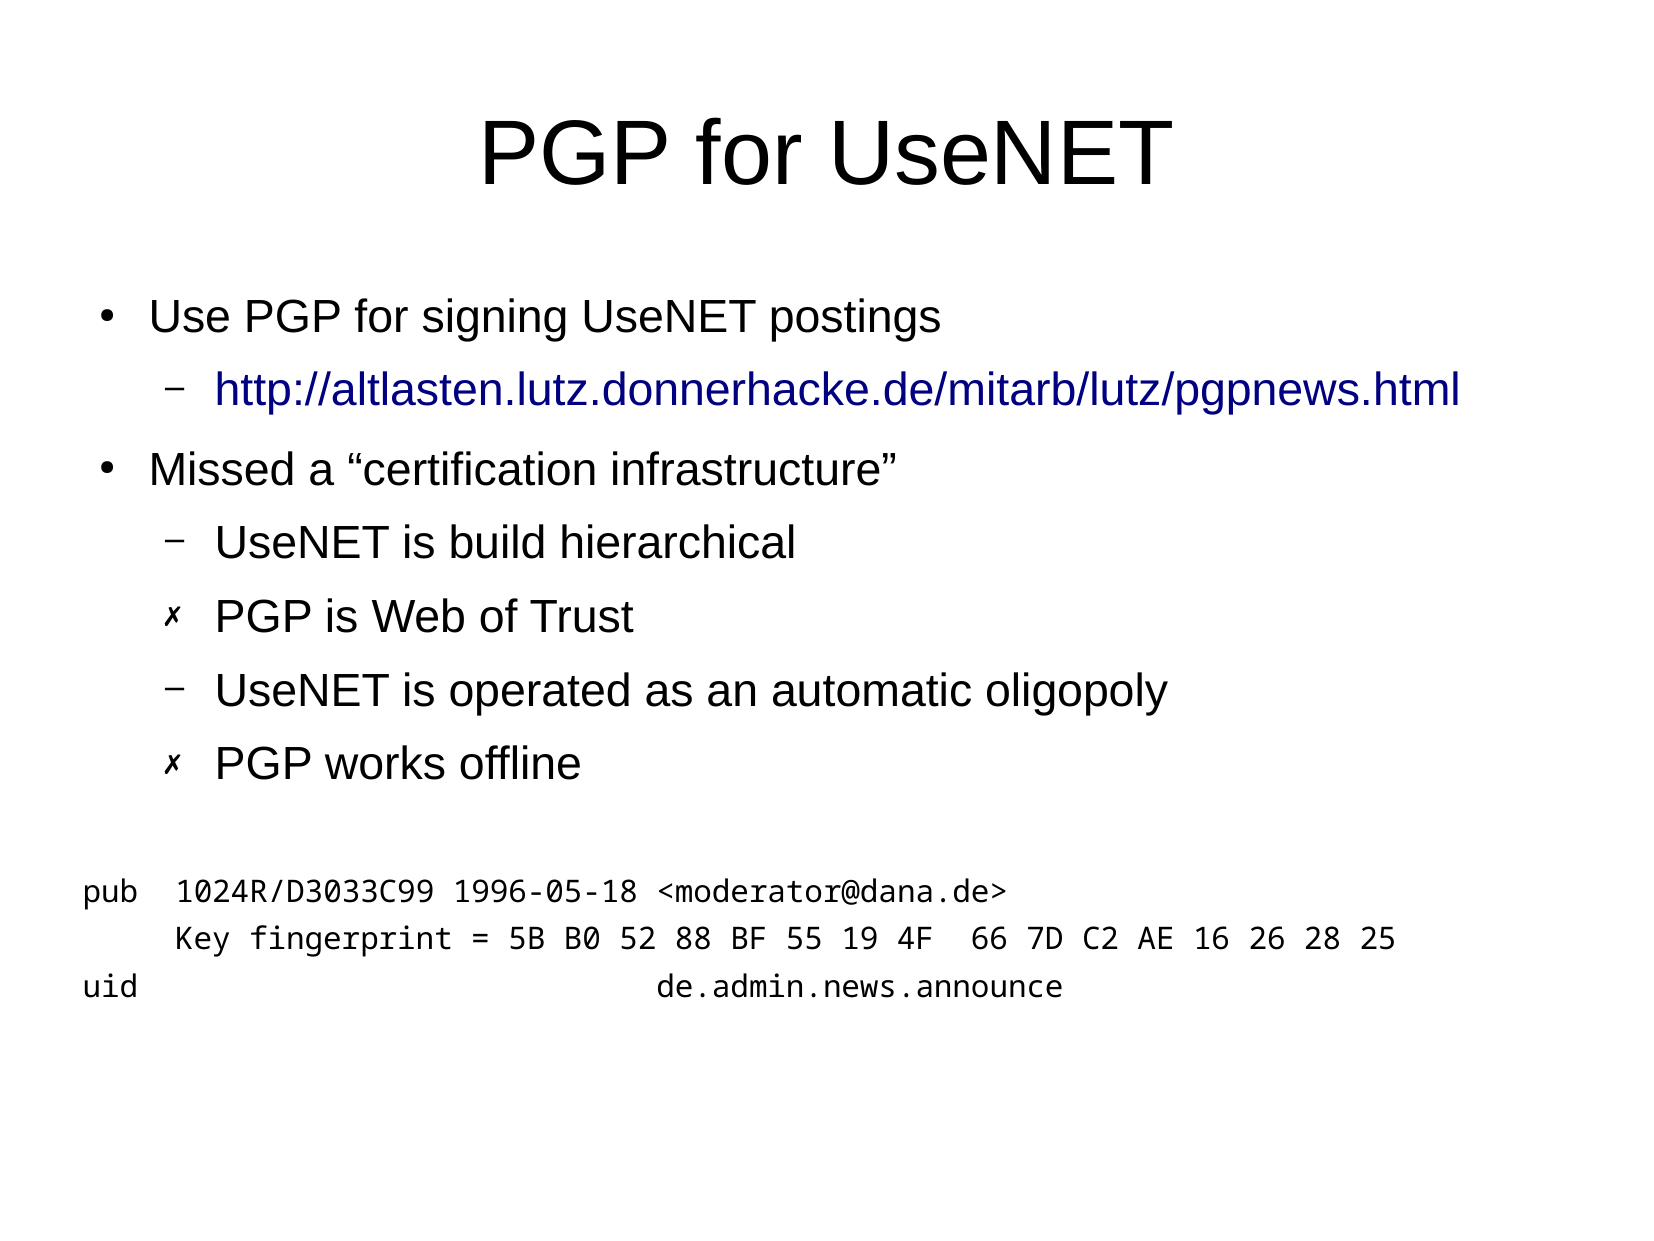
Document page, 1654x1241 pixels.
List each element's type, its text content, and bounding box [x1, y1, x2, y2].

title PGP for UseNET [82, 49, 1571, 257]
list Use PGP for signing UseNET postings http://altlasten.lutz.donnerhacke.de/mitarb/lutz/pgpnews.html Missed a “certification infrastructure” UseNET is build hierarchical PGP is Web of Trust UseNET is operated as an automatic oligopoly PGP works offline pub 1024R/D3033C99 1996-05-18 <moderator@dana.de> Key fingerprint = 5B B0 52 88 BF 55 19 4F 66 7D C2 AE 16 26 28 25 uid de.admin.news.announce [82, 290, 1571, 1010]
